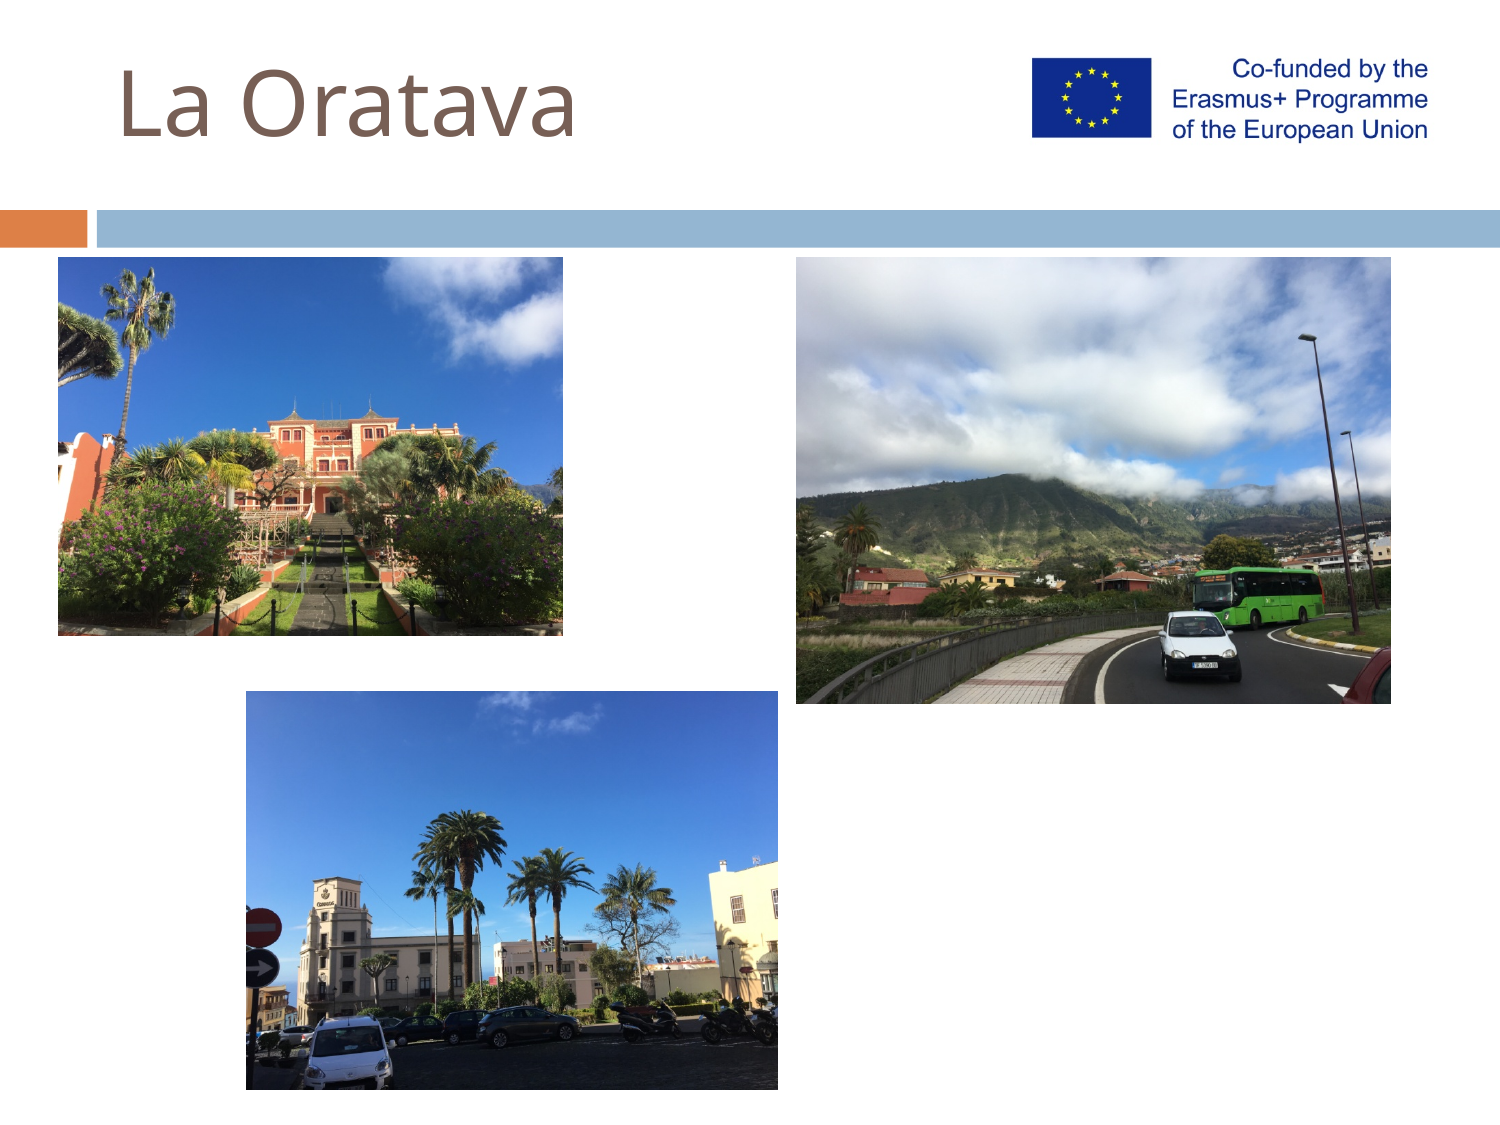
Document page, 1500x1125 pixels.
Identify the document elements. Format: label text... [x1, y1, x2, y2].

title La Oratava [100, 37, 1438, 200]
picture [1007, 35, 1448, 161]
picture [58, 257, 563, 636]
picture [796, 257, 1391, 704]
picture [246, 691, 778, 1090]
